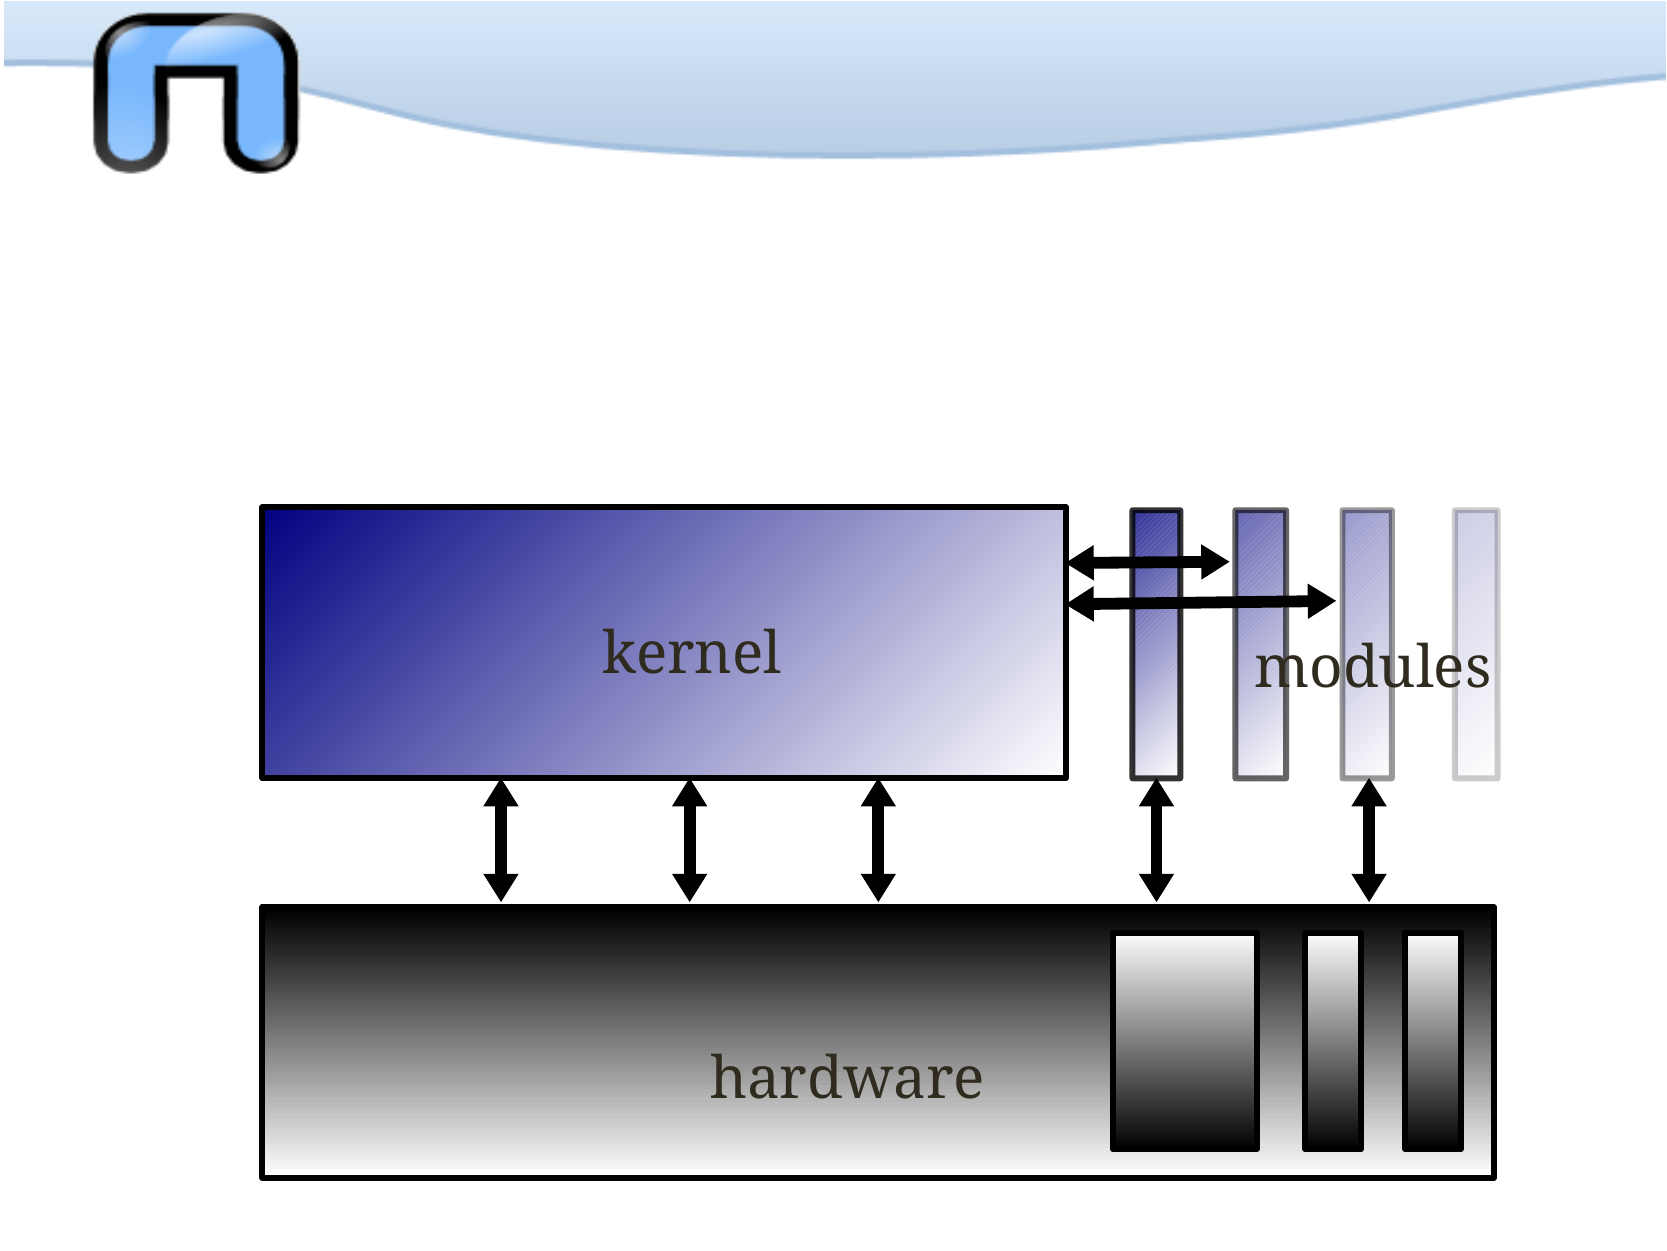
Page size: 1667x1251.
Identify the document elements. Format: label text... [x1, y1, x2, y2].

text_box modules [1239, 617, 1494, 708]
text_box [1235, 510, 1287, 596]
text_box [1132, 510, 1181, 556]
picture [0, 0, 1667, 1251]
text_box [1454, 510, 1498, 779]
text_box [1342, 510, 1392, 617]
text_box [262, 507, 1067, 778]
text_box [1132, 569, 1181, 597]
text_box [262, 907, 1495, 1178]
text_box kernel [587, 604, 780, 694]
text_box [1342, 708, 1392, 779]
text_box hardware [695, 1029, 976, 1119]
text_box [1235, 608, 1287, 779]
text_box [1132, 609, 1181, 779]
